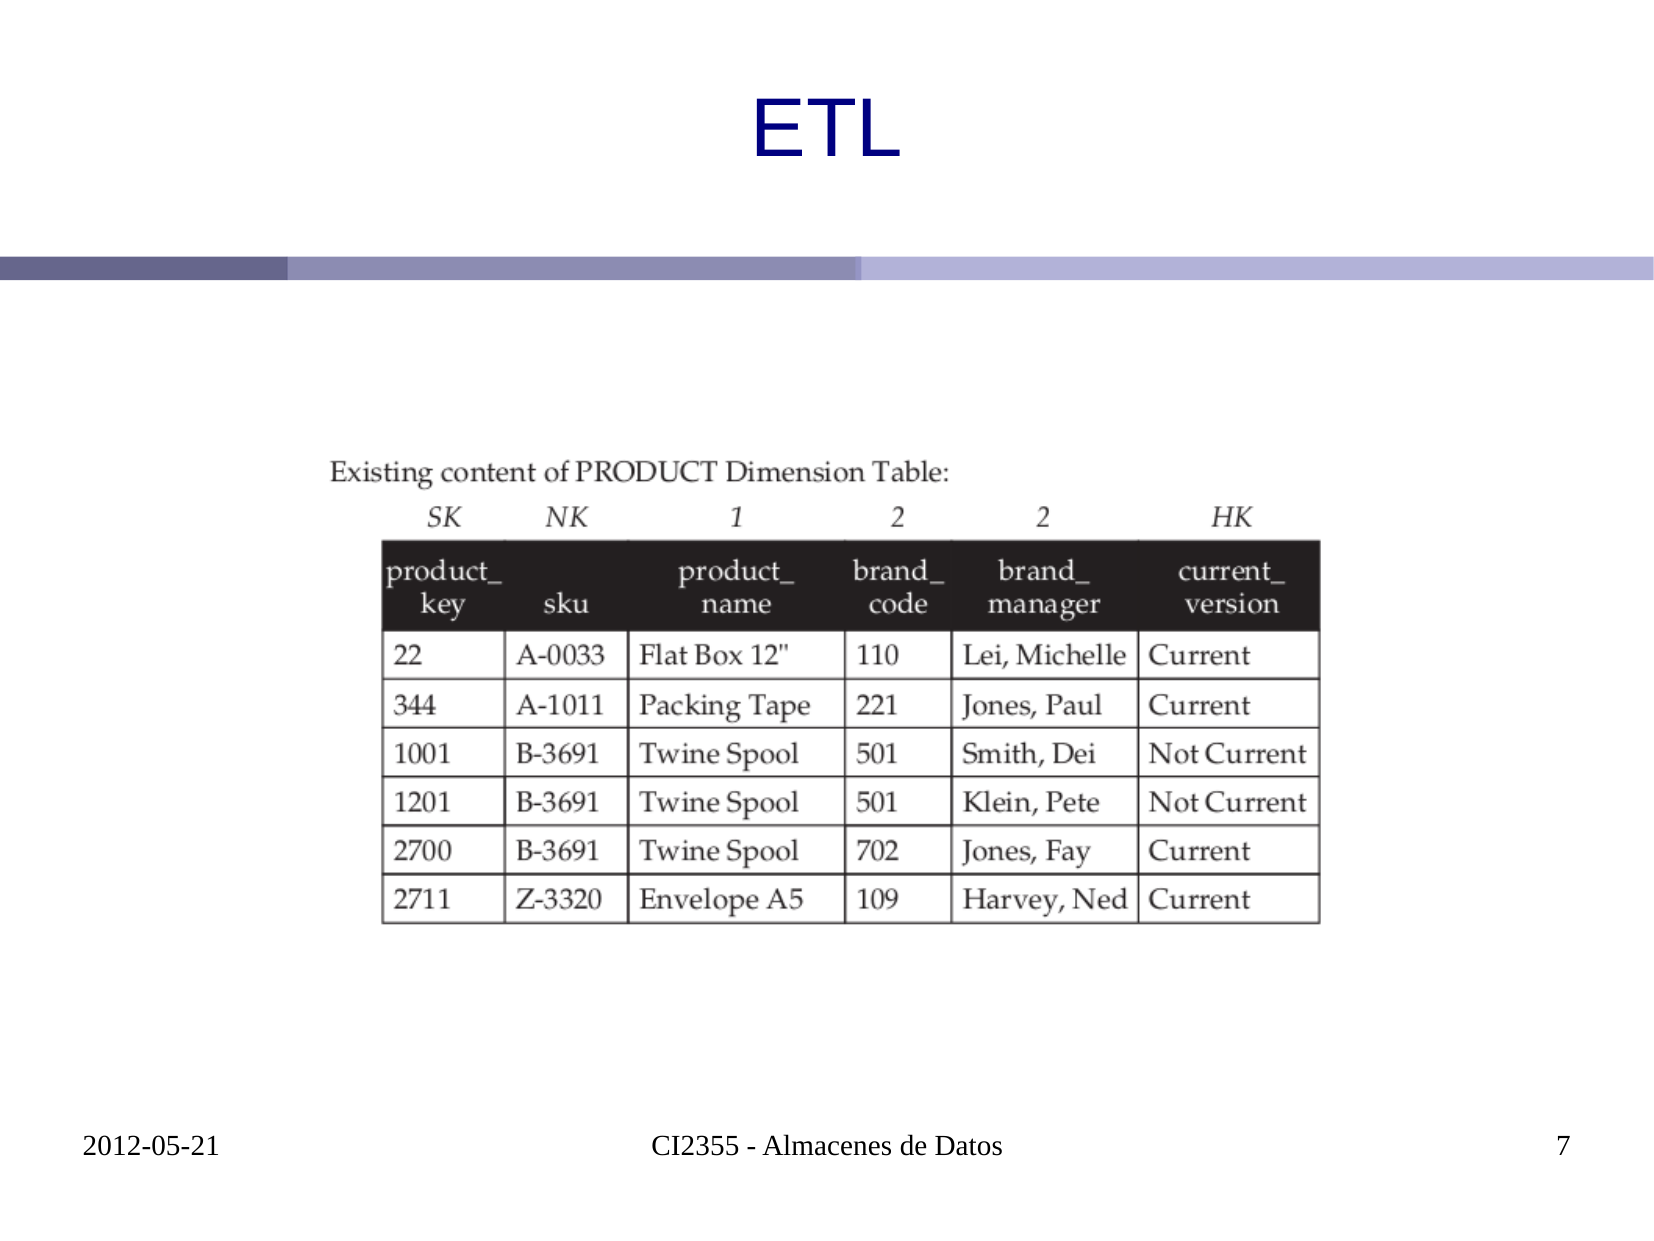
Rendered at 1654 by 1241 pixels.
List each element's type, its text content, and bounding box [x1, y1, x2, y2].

title ETL [0, 0, 1654, 257]
picture [319, 444, 1346, 948]
